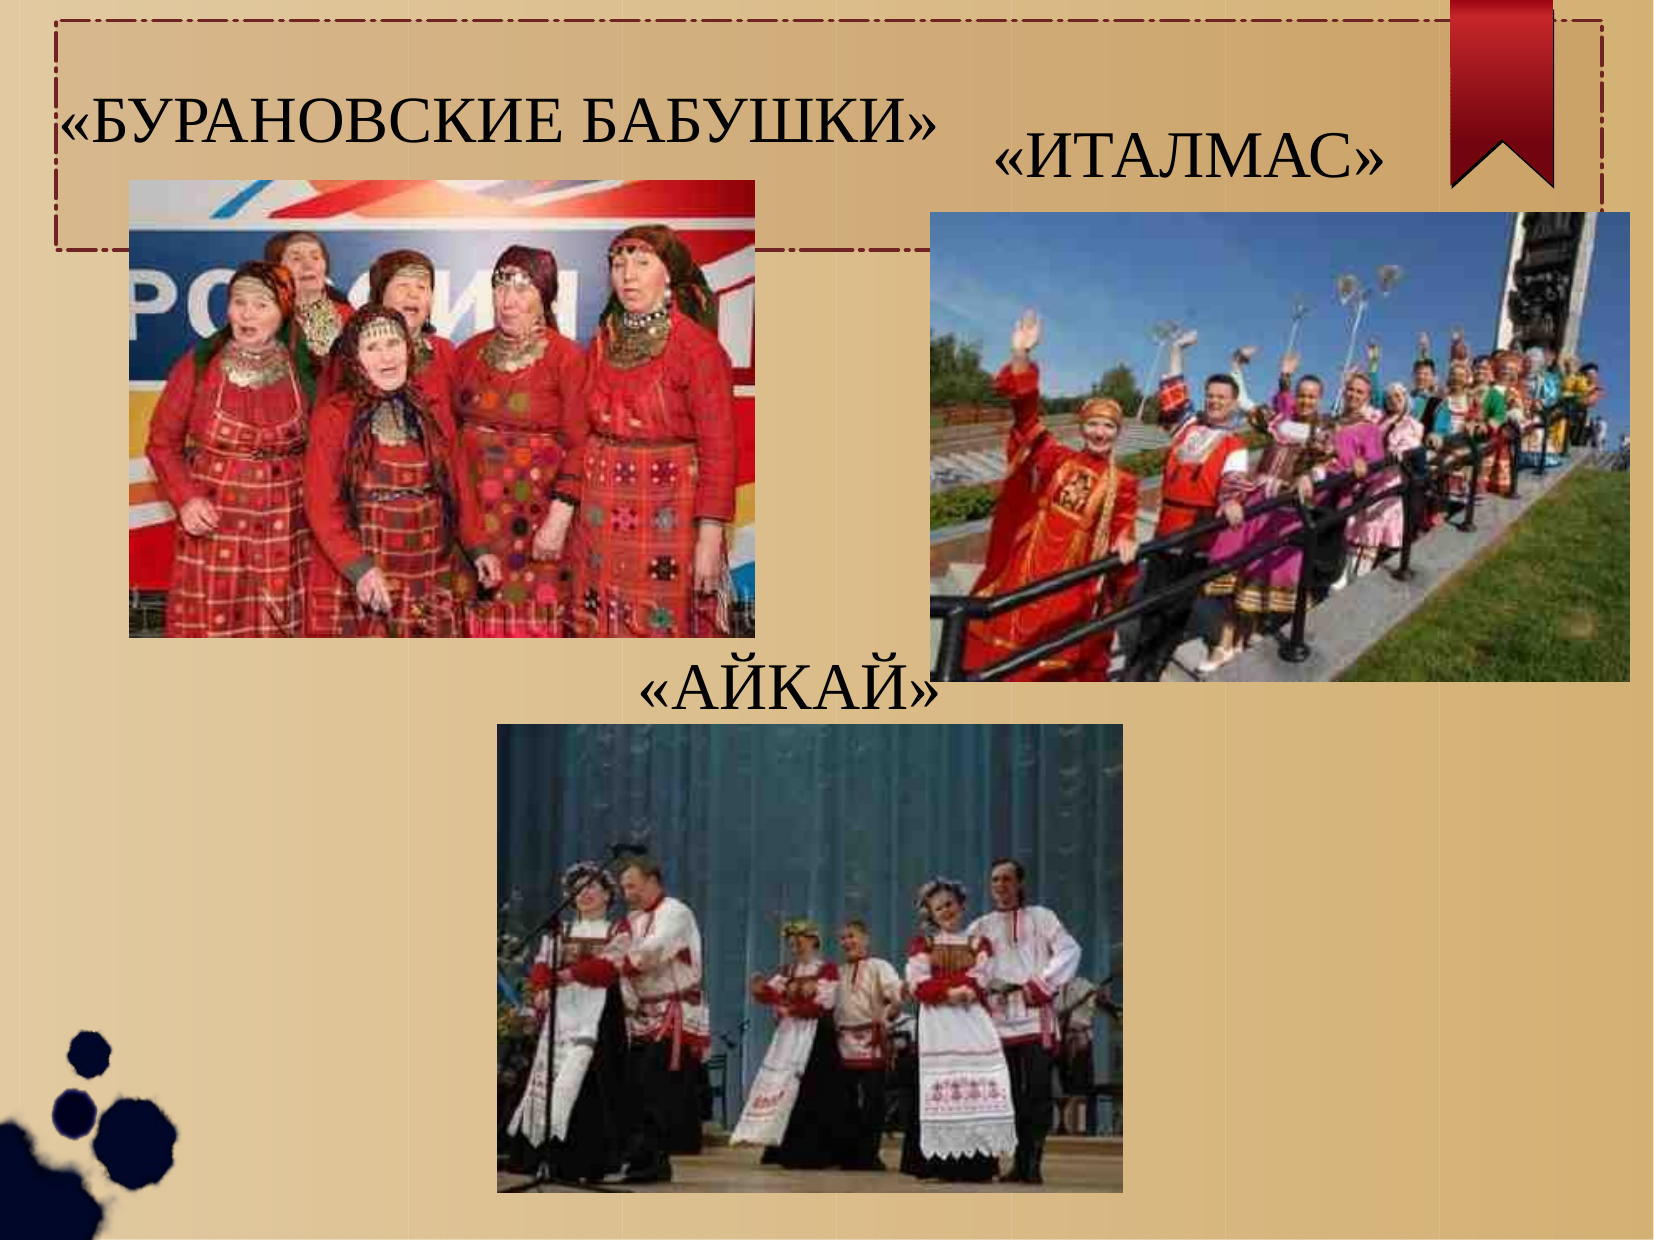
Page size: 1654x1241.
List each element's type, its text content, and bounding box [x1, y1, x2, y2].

picture [129, 231, 755, 638]
picture [930, 212, 1630, 682]
picture [497, 724, 1123, 1193]
list «ИТАЛМАС» [945, 118, 1548, 206]
list «БУРАНОВСКИЕ БАБУШКИ» [0, 83, 945, 231]
list «АЙКАЙ» [566, 649, 1193, 738]
picture [747, 574, 755, 581]
